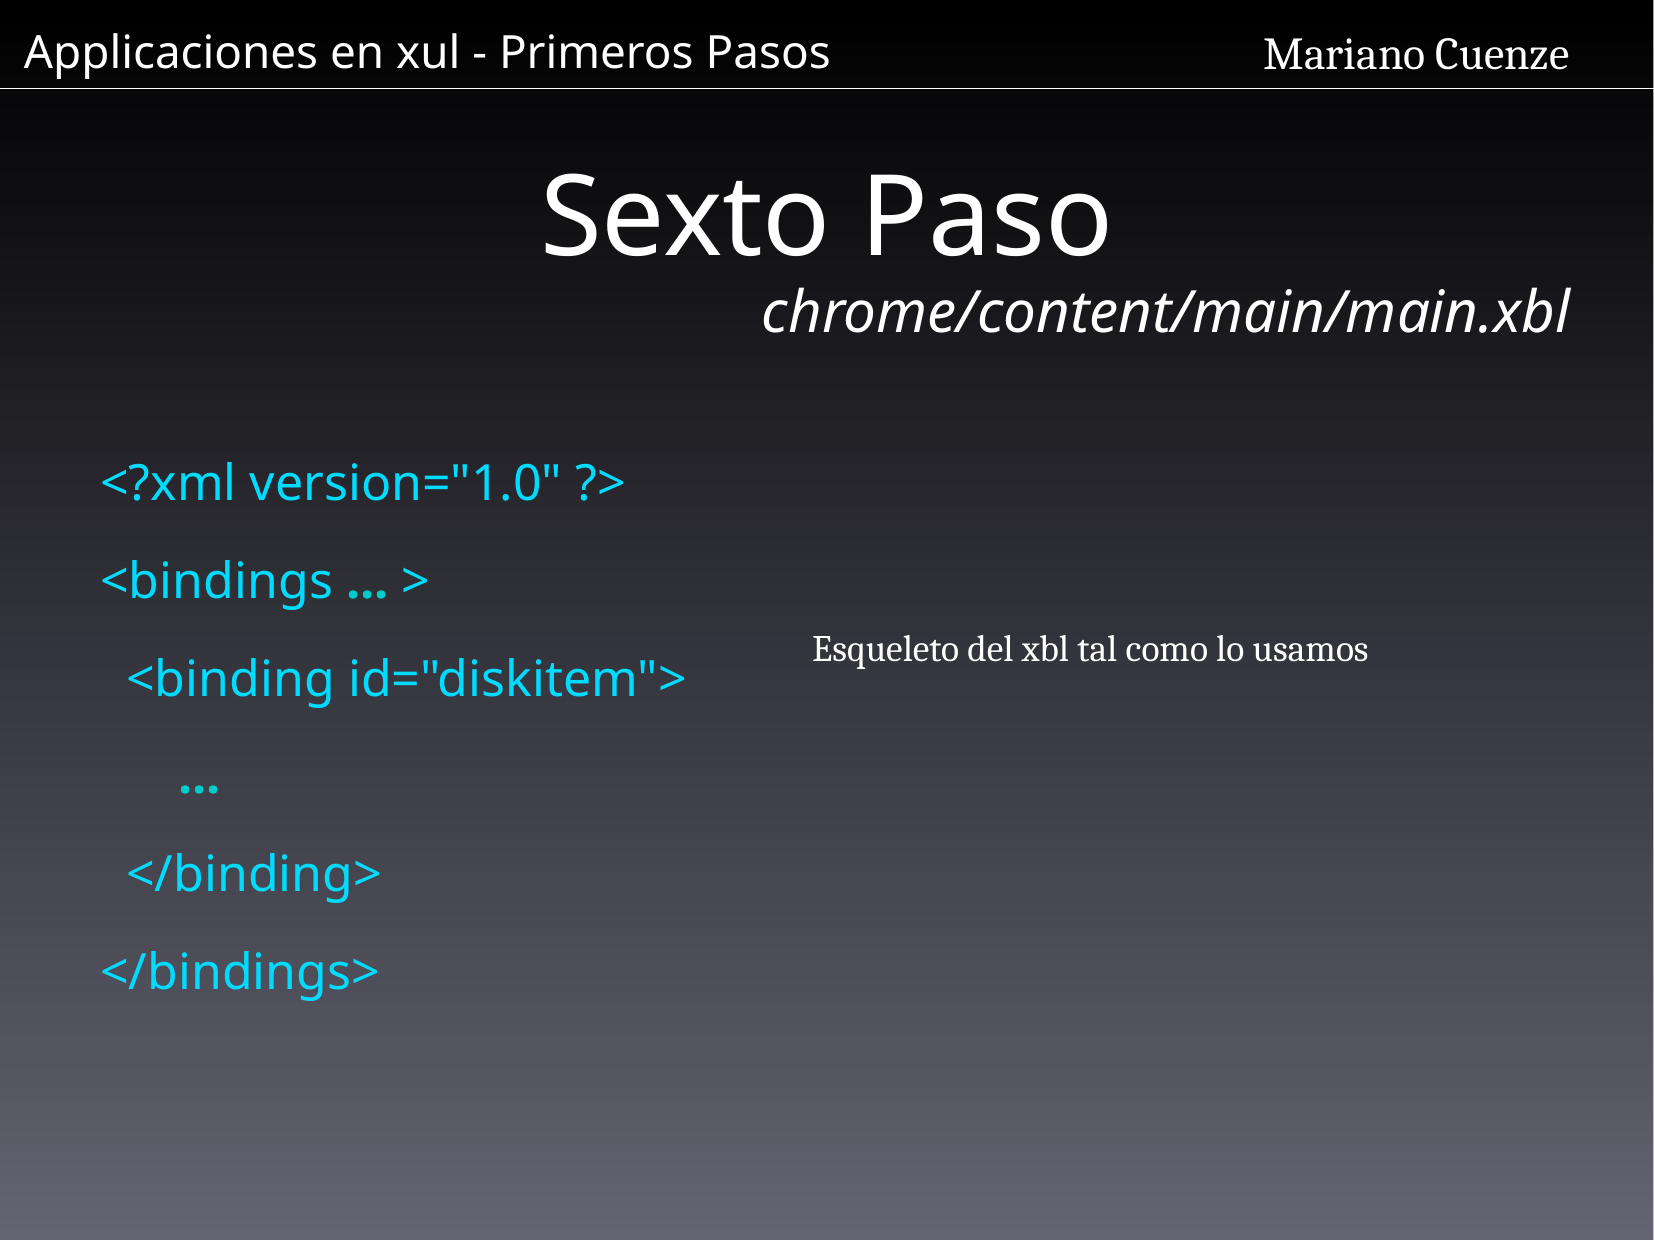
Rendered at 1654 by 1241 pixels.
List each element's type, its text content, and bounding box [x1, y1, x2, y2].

title Sexto Paso [82, 108, 1571, 265]
text_box Mariano Cuenze [1249, 20, 1648, 88]
text_box Esqueleto del xbl tal como lo usamos [797, 620, 1654, 680]
list <?xml version="1.0" ?> <bindings ... > <binding id="diskitem"> ... </binding> </bindings> [82, 349, 1571, 1153]
text_box Applicaciones en xul - Primeros Pasos [9, 11, 899, 80]
title chrome/content/main/main.xbl [82, 265, 1571, 349]
